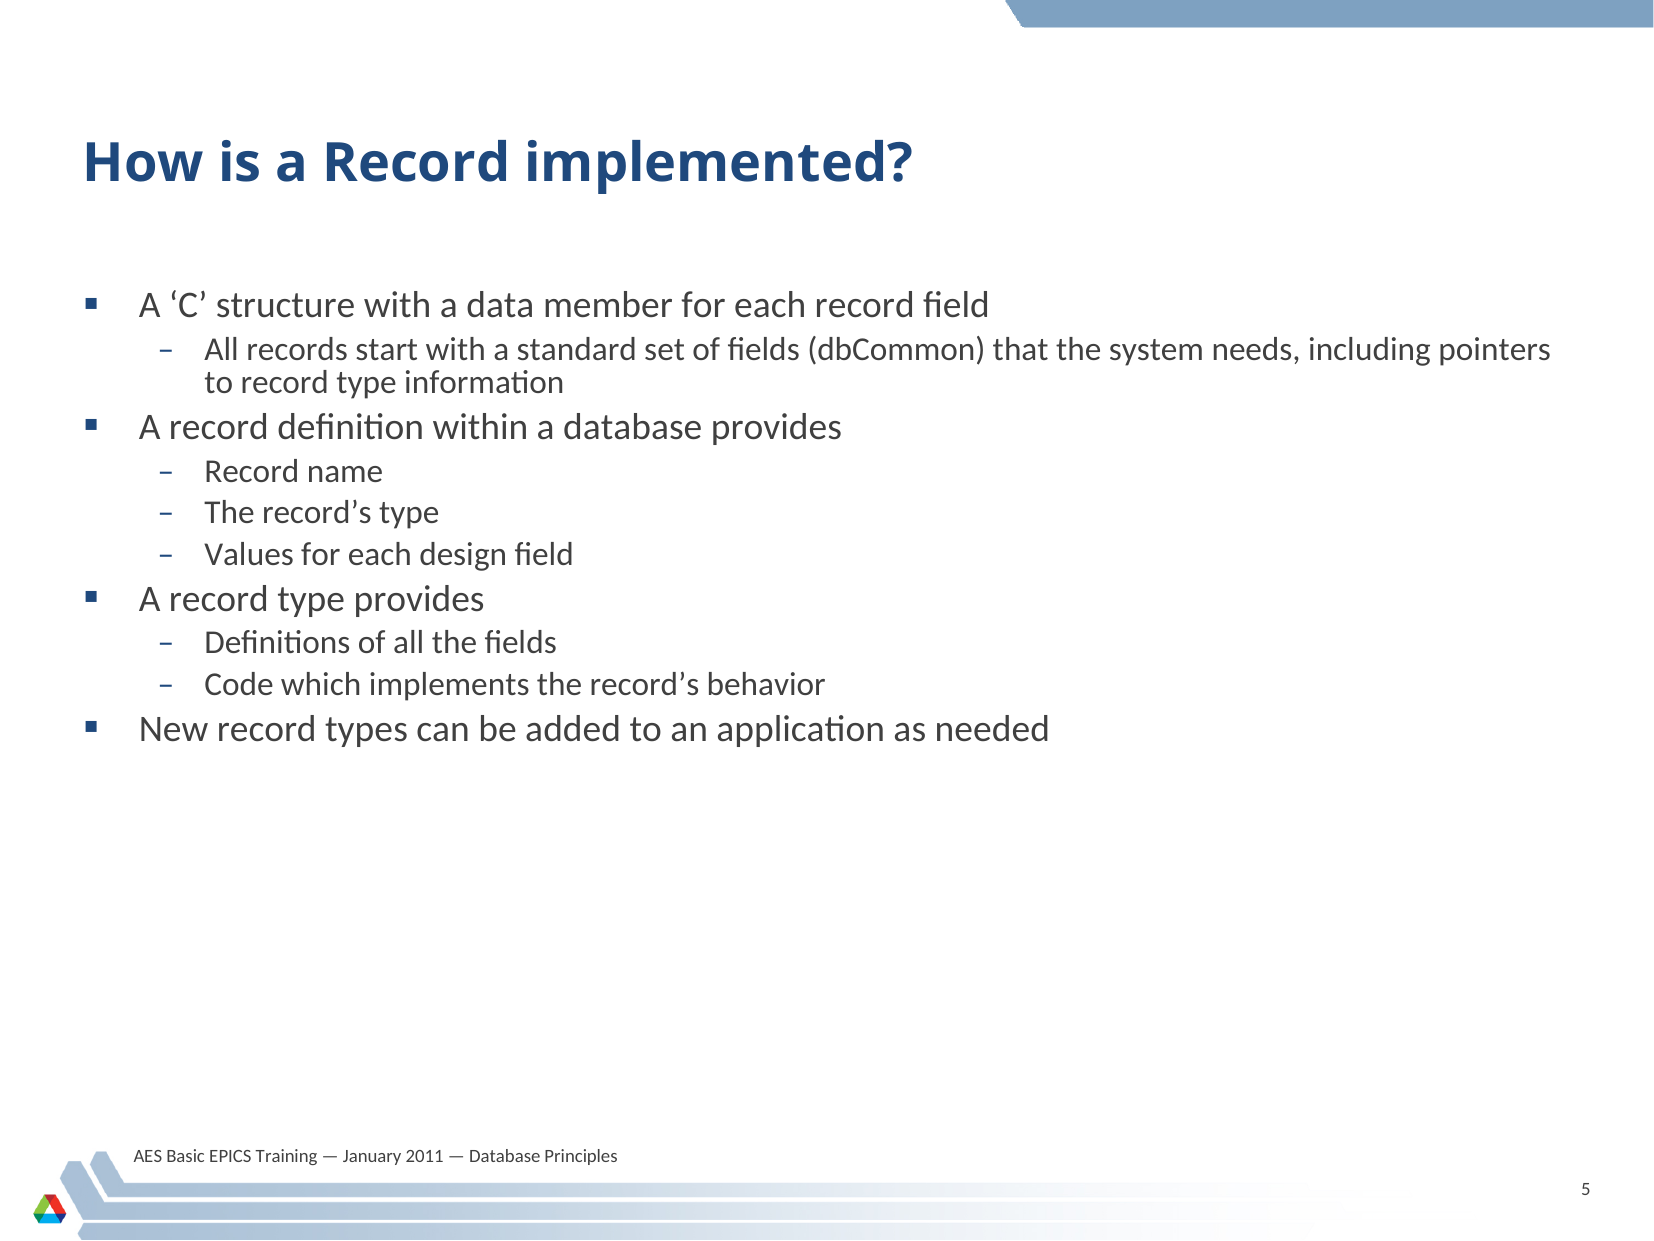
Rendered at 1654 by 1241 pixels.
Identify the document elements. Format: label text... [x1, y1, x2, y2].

title How is a Record implemented? [82, 128, 1571, 192]
picture [0, 1143, 1654, 1240]
picture [0, 0, 1654, 29]
list A ‘C’ structure with a data member for each record field All records start with a standard set of fields (dbCommon) that the system needs, including pointers to record type information A record definition within a database provides Record name The record’s type Values for each design field A record type provides Definitions of all the fields Code which implements the record’s behavior New record types can be added to an application as needed [82, 289, 1571, 811]
